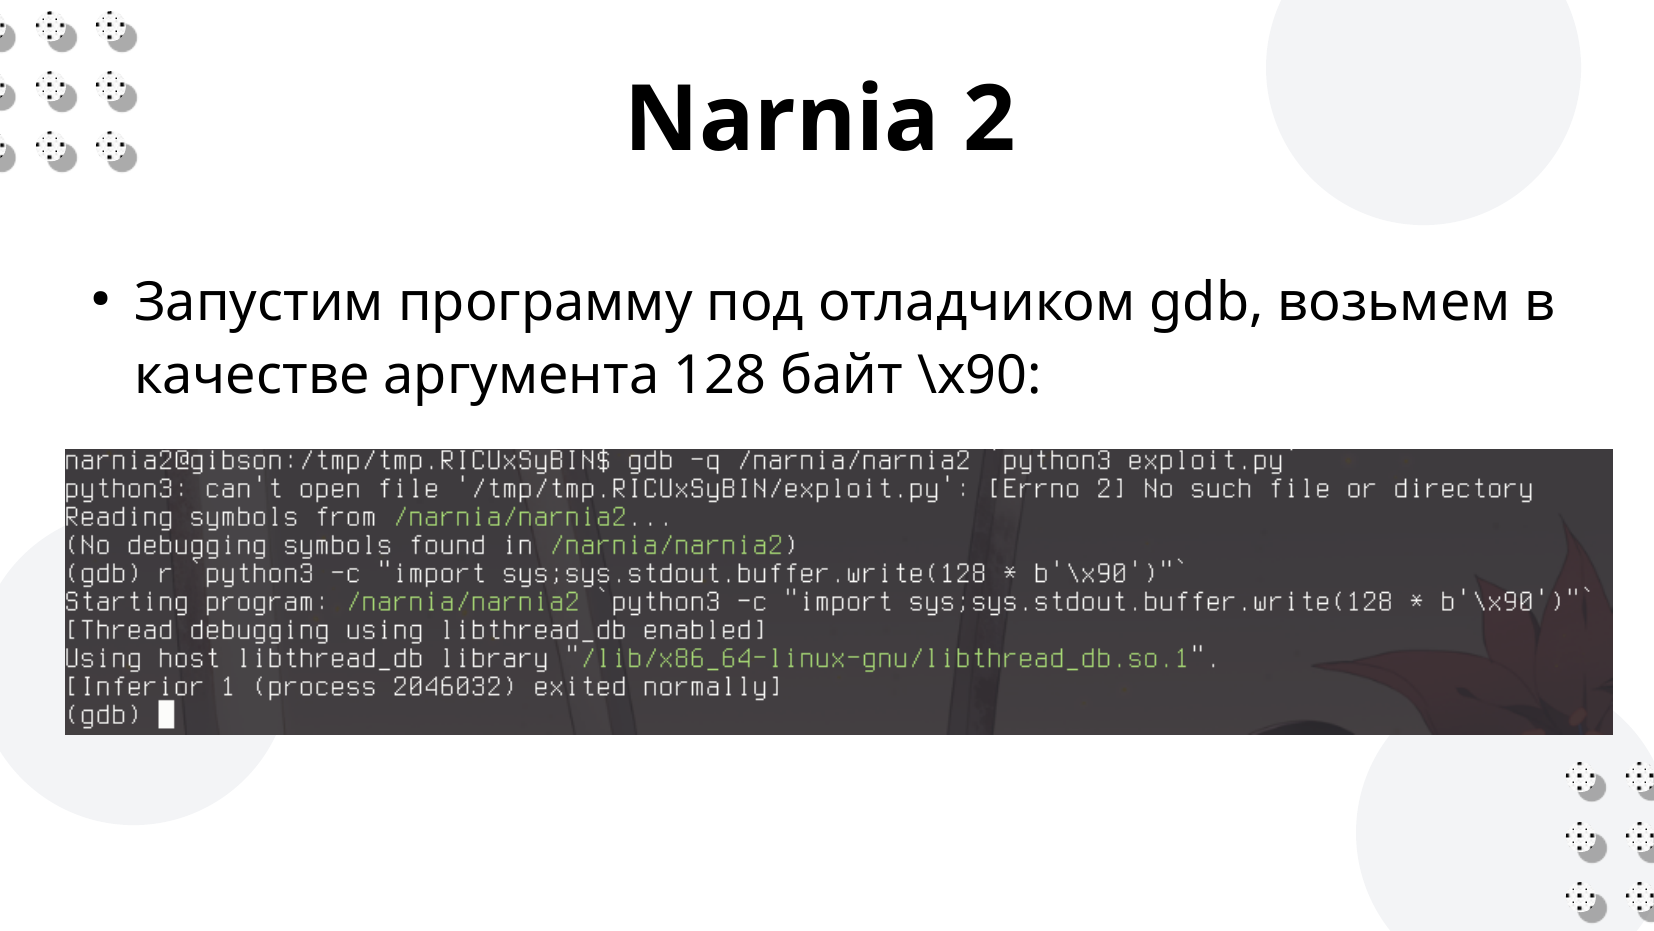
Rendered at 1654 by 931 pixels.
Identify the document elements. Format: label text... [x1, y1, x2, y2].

picture [65, 449, 1613, 735]
picture [35, 131, 67, 162]
picture [1565, 821, 1596, 853]
picture [0, 74, 6, 99]
picture [1625, 821, 1654, 853]
picture [35, 11, 66, 42]
picture [0, 14, 6, 39]
picture [0, 134, 7, 159]
list Запустим программу под отладчиком gdb, возьмем в качестве аргумента 128 байт \x90: [76, 262, 1565, 413]
picture [1565, 882, 1596, 913]
picture [35, 71, 66, 102]
picture [1625, 881, 1654, 912]
title Narnia 2 [76, 37, 1565, 193]
picture [1625, 761, 1654, 792]
picture [1565, 761, 1596, 793]
picture [95, 11, 126, 37]
